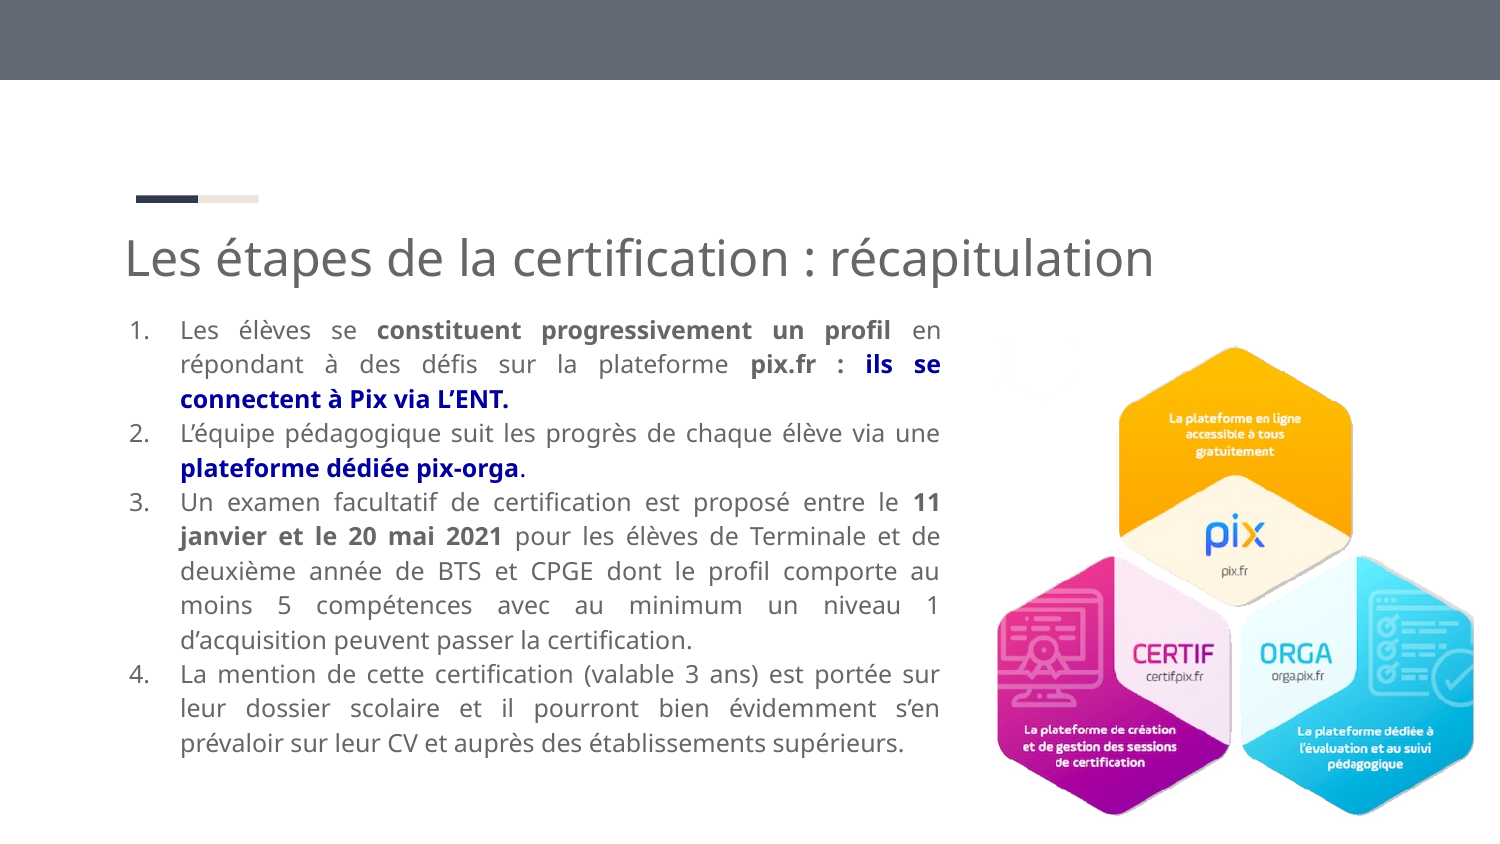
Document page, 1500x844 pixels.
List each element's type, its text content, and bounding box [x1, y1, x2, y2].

list Les élèves se constituent progressivement un profil en répondant à des défis sur la plateforme pix.fr : ils se connectent à Pix via L’ENT. L’équipe pédagogique suit les progrès de chaque élève via une plateforme dédiée pix-orga. Un examen facultatif de certification est proposé entre le 11 janvier et le 20 mai 2021 pour les élèves de Terminale et de deuxième année de BTS et CPGE dont le profil comporte au moins 5 compétences avec au minimum un niveau 1 d’acquisition peuvent passer la certification. La mention de cette certification (valable 3 ans) est portée sur leur dossier scolaire et il pourront bien évidemment s’en prévaloir sur leur CV et auprès des établissements supérieurs. [90, 294, 957, 785]
title Les étapes de la certification : récapitulation [109, 211, 1419, 300]
picture [997, 342, 1474, 819]
